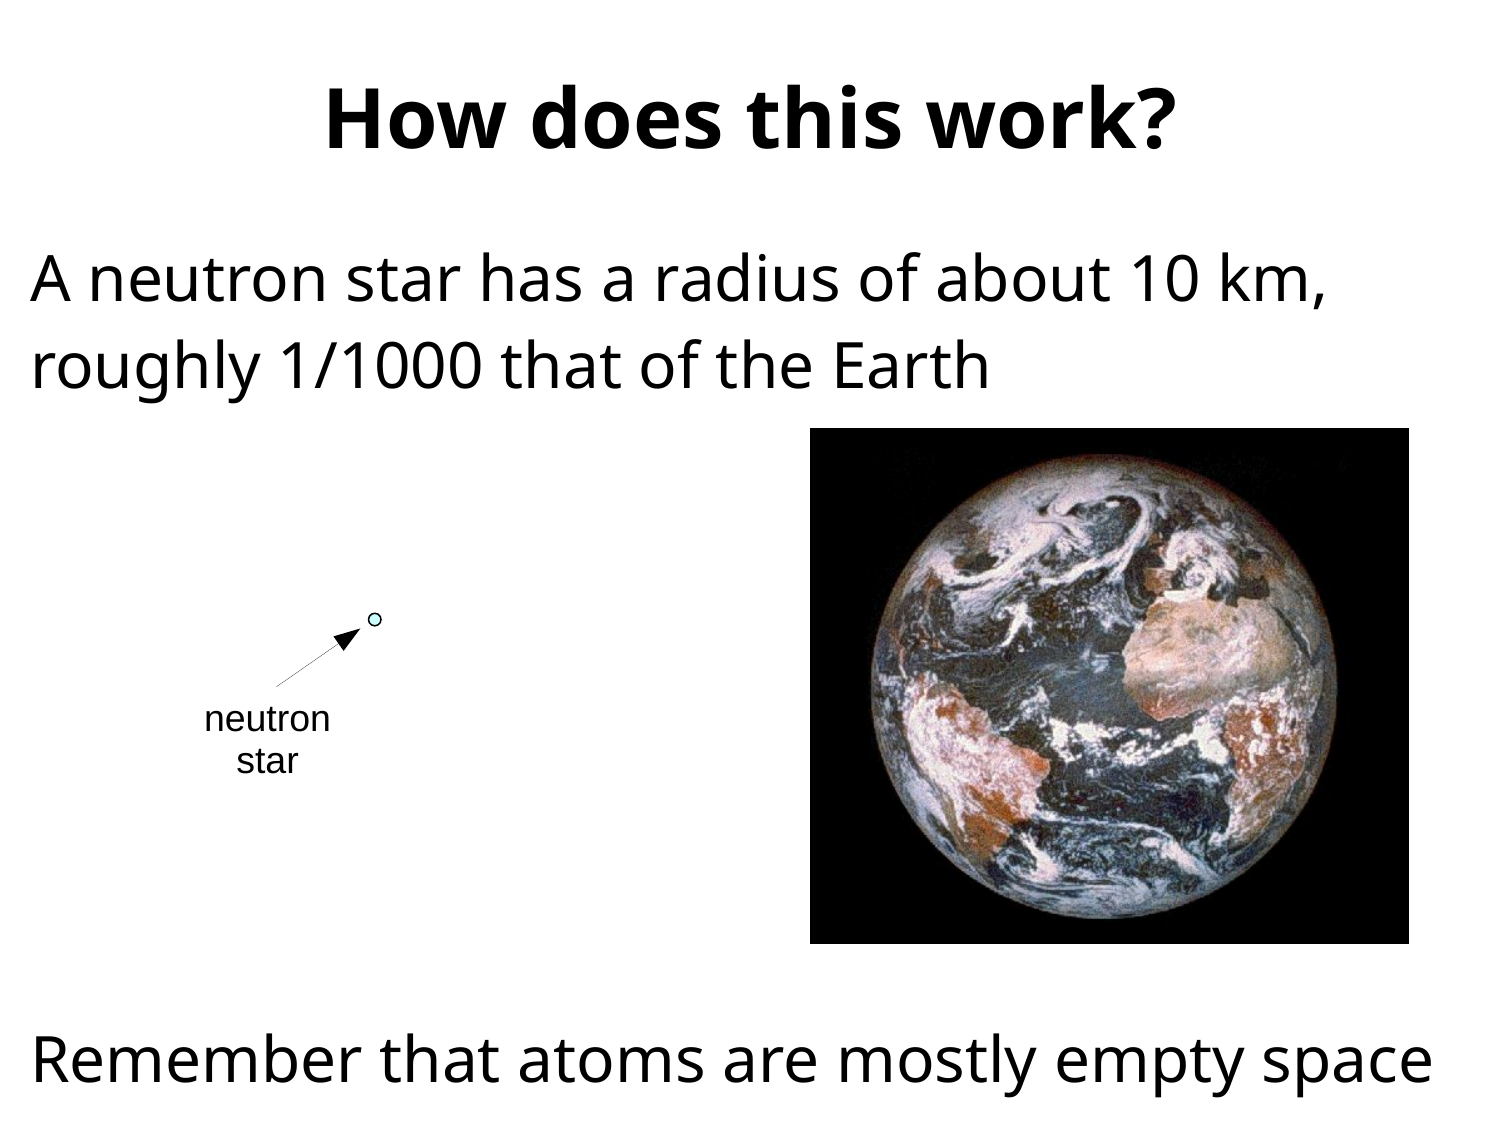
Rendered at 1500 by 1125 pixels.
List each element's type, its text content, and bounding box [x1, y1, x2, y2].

picture [810, 428, 1409, 944]
title How does this work? [30, 67, 1471, 165]
list A neutron star has a radius of about 10 km, roughly 1/1000 that of the Earth Remember that atoms are mostly empty space [30, 232, 1471, 1111]
text_box [368, 613, 382, 626]
text_box neutron star [184, 690, 350, 790]
